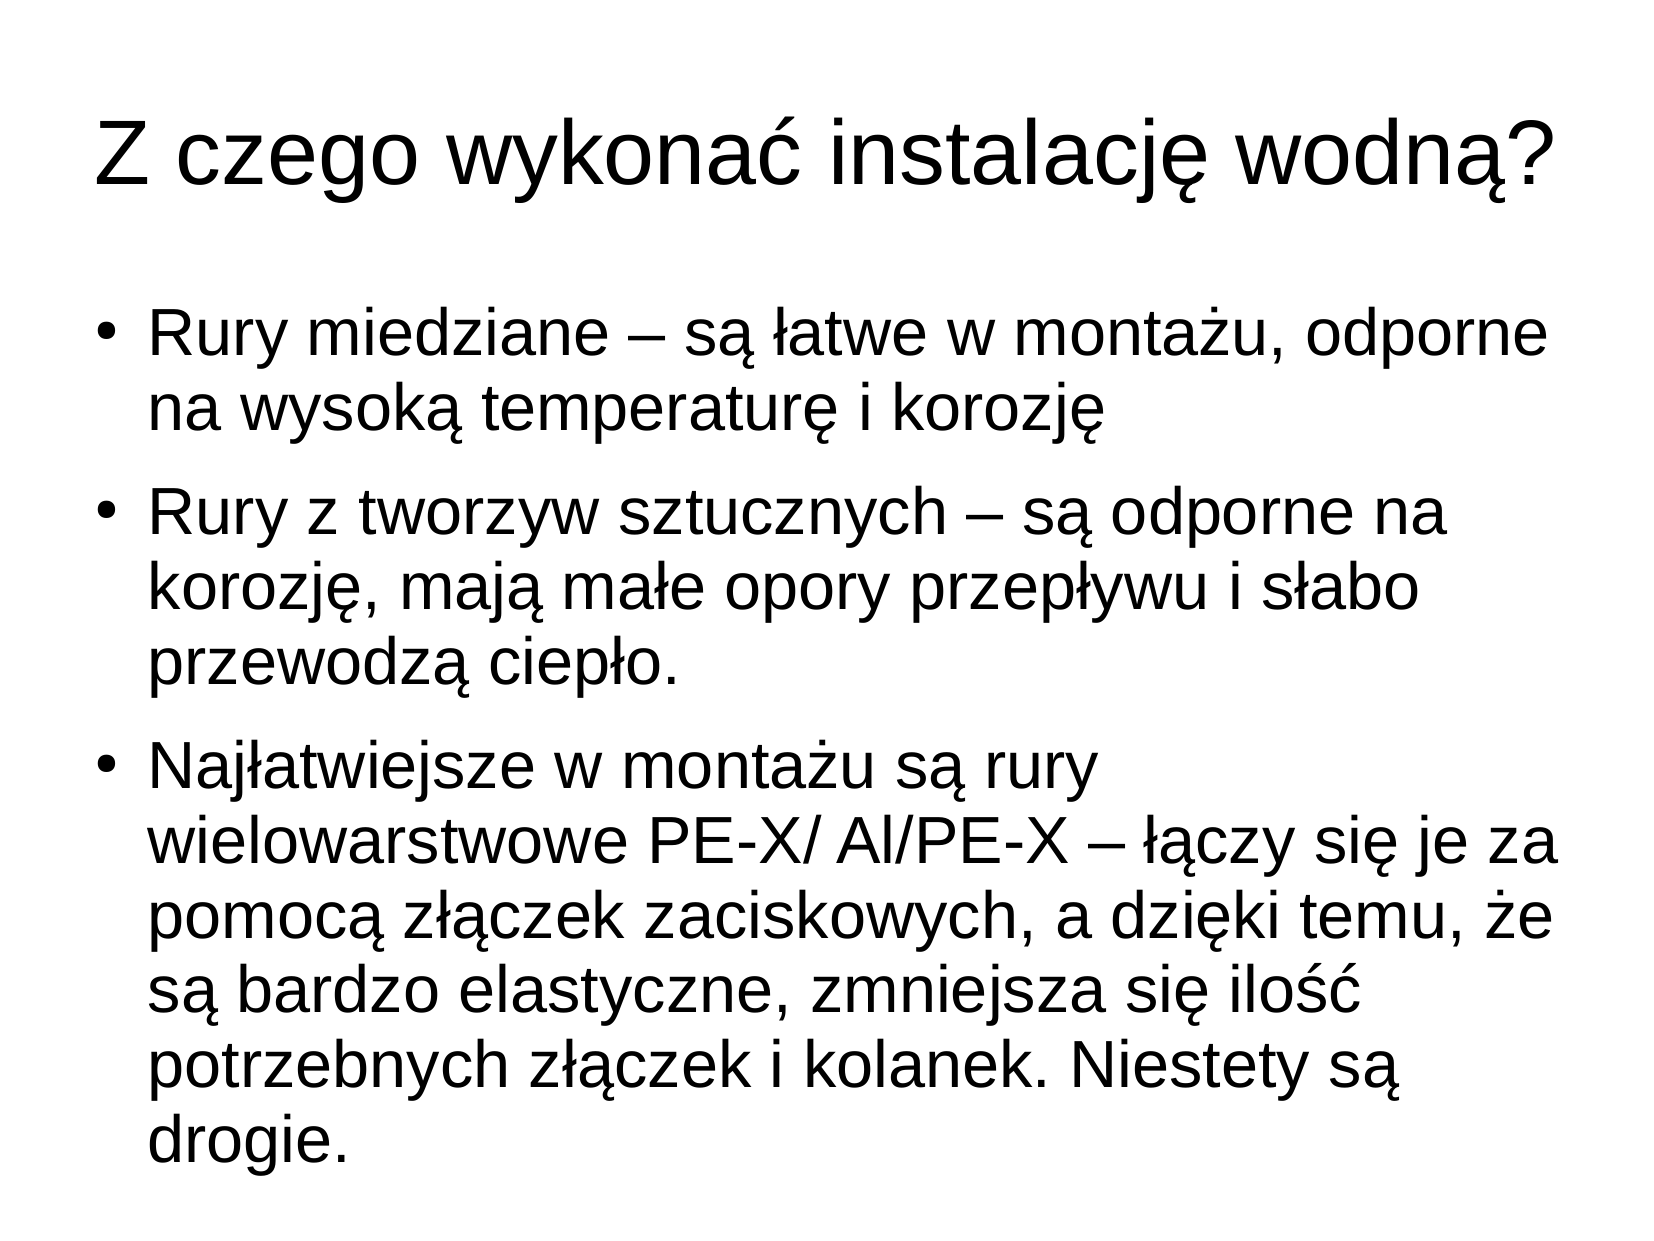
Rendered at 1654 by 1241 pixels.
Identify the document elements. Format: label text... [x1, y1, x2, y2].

title Z czego wykonać instalację wodną? [82, 49, 1571, 257]
list Rury miedziane – są łatwe w montażu, odporne na wysoką temperaturę i korozję Rury z tworzyw sztucznych – są odporne na korozję, mają małe opory przepływu i słabo przewodzą ciepło. Najłatwiejsze w montażu są rury wielowarstwowe PE-X/ Al/PE-X – łączy się je za pomocą złączek zaciskowych, a dzięki temu, że są bardzo elastyczne, zmniejsza się ilość potrzebnych złączek i kolanek. Niestety są drogie. [76, 295, 1565, 1241]
